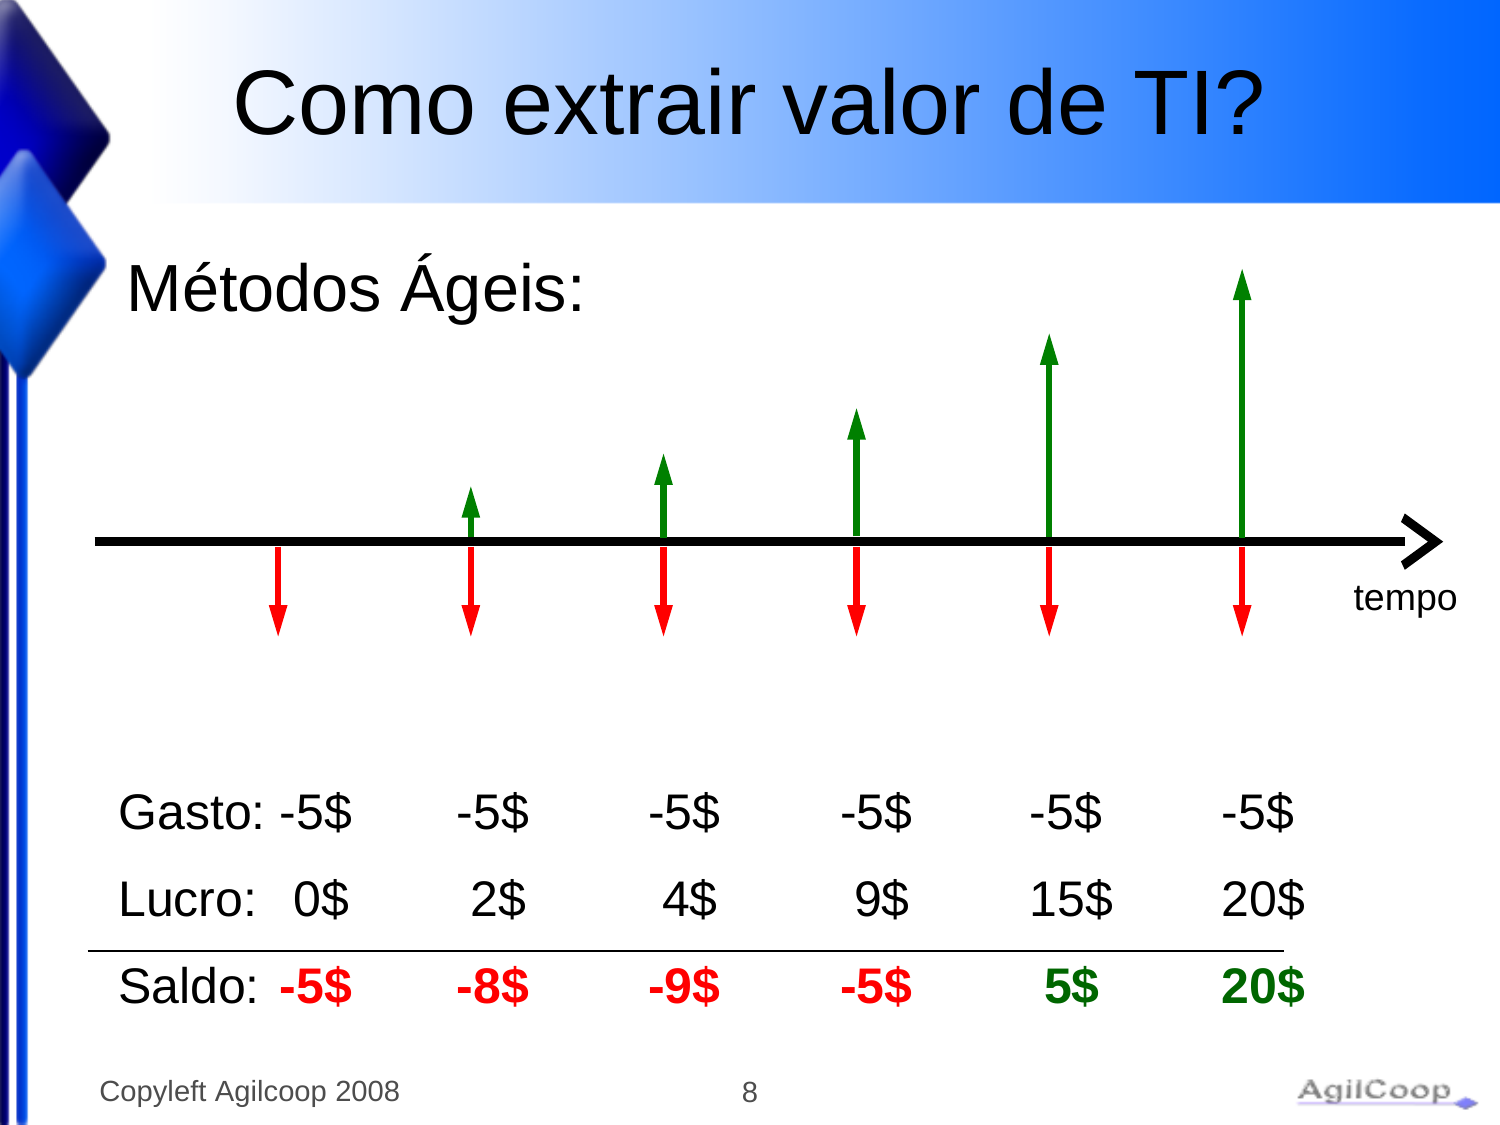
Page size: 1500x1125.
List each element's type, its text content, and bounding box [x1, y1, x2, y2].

text_box Gasto: -5$ -5$ -5$ -5$ -5$ -5$ Lucro: 0$ 2$ 4$ 9$ 15$ 20$ Saldo: -5$ -8$ -9$ -5$ 5$ 20$ [103, 776, 1320, 1022]
title Como extrair valor de TI? [75, 8, 1426, 197]
picture [0, 0, 1500, 1125]
text_box tempo [1338, 568, 1473, 627]
list Métodos Ágeis: [112, 243, 1425, 1006]
